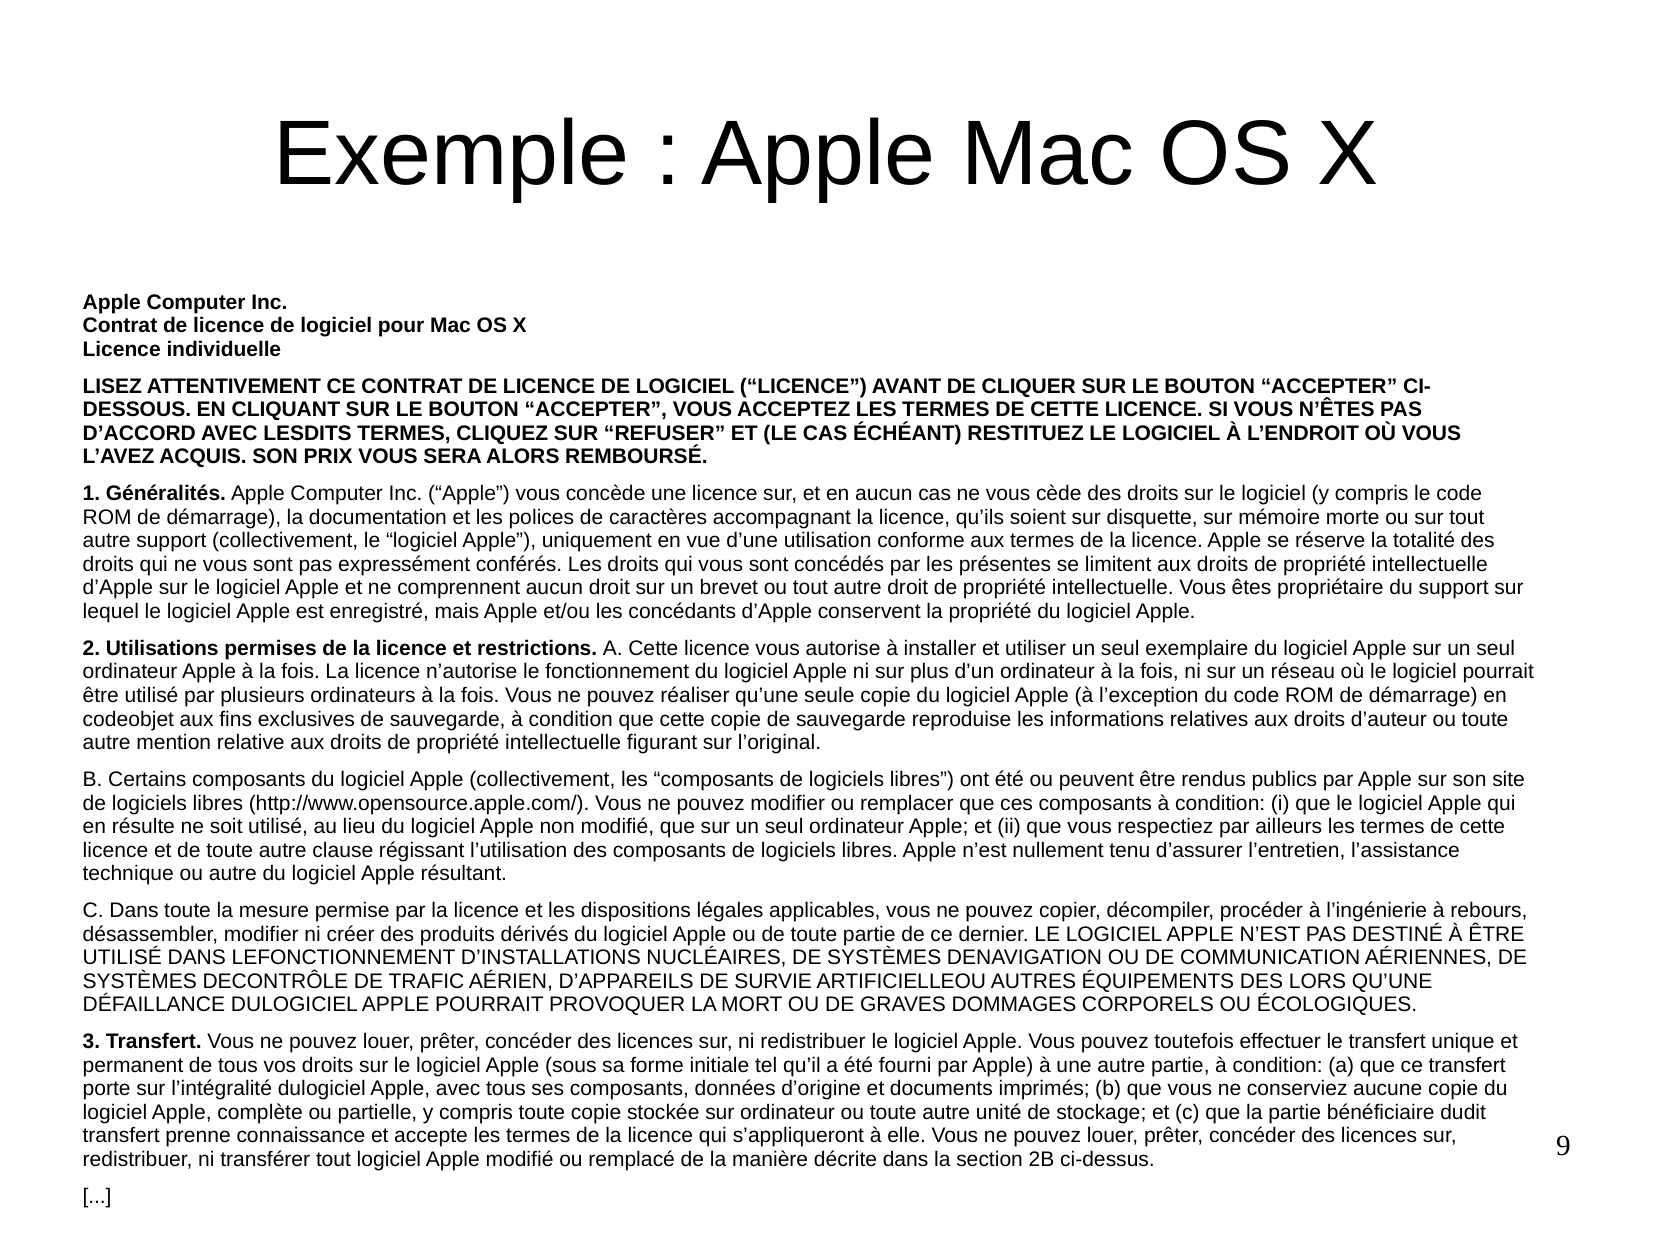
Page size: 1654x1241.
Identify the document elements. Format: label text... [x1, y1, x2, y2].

title Exemple : Apple Mac OS X [82, 49, 1571, 257]
list Apple Computer Inc. Contrat de licence de logiciel pour Mac OS X Licence individuelle LISEZ ATTENTIVEMENT CE CONTRAT DE LICENCE DE LOGICIEL (“LICENCE”) AVANT DE CLIQUER SUR LE BOUTON “ACCEPTER” CI-DESSOUS. EN CLIQUANT SUR LE BOUTON “ACCEPTER”, VOUS ACCEPTEZ LES TERMES DE CETTE LICENCE. SI VOUS N’ÊTES PAS D’ACCORD AVEC LESDITS TERMES, CLIQUEZ SUR “REFUSER” ET (LE CAS ÉCHÉANT) RESTITUEZ LE LOGICIEL À L’ENDROIT OÙ VOUS L’AVEZ ACQUIS. SON PRIX VOUS SERA ALORS REMBOURSÉ. 1. Généralités. Apple Computer Inc. (“Apple”) vous concède une licence sur, et en aucun cas ne vous cède des droits sur le logiciel (y compris le code ROM de démarrage), la documentation et les polices de caractères accompagnant la licence, qu’ils soient sur disquette, sur mémoire morte ou sur tout autre support (collectivement, le “logiciel Apple”), uniquement en vue d’une utilisation conforme aux termes de la licence. Apple se réserve la totalité des droits qui ne vous sont pas expressément conférés. Les droits qui vous sont concédés par les présentes se limitent aux droits de propriété intellectuelle d’Apple sur le logiciel Apple et ne comprennent aucun droit sur un brevet ou tout autre droit de propriété intellectuelle. Vous êtes propriétaire du support sur lequel le logiciel Apple est enregistré, mais Apple et/ou les concédants d’Apple conservent la propriété du logiciel Apple. 2. Utilisations permises de la licence et restrictions. A. Cette licence vous autorise à installer et utiliser un seul exemplaire du logiciel Apple sur un seul ordinateur Apple à la fois. La licence n’autorise le fonctionnement du logiciel Apple ni sur plus d’un ordinateur à la fois, ni sur un réseau où le logiciel pourrait être utilisé par plusieurs ordinateurs à la fois. Vous ne pouvez réaliser qu’une seule copie du logiciel Apple (à l’exception du code ROM de démarrage) en codeobjet aux fins exclusives de sauvegarde, à condition que cette copie de sauvegarde reproduise les informations relatives aux droits d’auteur ou toute autre mention relative aux droits de propriété intellectuelle figurant sur l’original. B. Certains composants du logiciel Apple (collectivement, les “composants de logiciels libres”) ont été ou peuvent être rendus publics par Apple sur son site de logiciels libres (http://www.opensource.apple.com/). Vous ne pouvez modifier ou remplacer que ces composants à condition: (i) que le logiciel Apple qui en résulte ne soit utilisé, au lieu du logiciel Apple non modifié, que sur un seul ordinateur Apple; et (ii) que vous respectiez par ailleurs les termes de cette licence et de toute autre clause régissant l’utilisation des composants de logiciels libres. Apple n’est nullement tenu d’assurer l’entretien, l’assistance technique ou autre du logiciel Apple résultant. C. Dans toute la mesure permise par la licence et les dispositions légales applicables, vous ne pouvez copier, décompiler, procéder à l’ingénierie à rebours, désassembler, modifier ni créer des produits dérivés du logiciel Apple ou de toute partie de ce dernier. LE LOGICIEL APPLE N’EST PAS DESTINÉ À ÊTRE UTILISÉ DANS LEFONCTIONNEMENT D’INSTALLATIONS NUCLÉAIRES, DE SYSTÈMES DENAVIGATION OU DE COMMUNICATION AÉRIENNES, DE SYSTÈMES DECONTRÔLE DE TRAFIC AÉRIEN, D’APPAREILS DE SURVIE ARTIFICIELLEOU AUTRES ÉQUIPEMENTS DES LORS QU’UNE DÉFAILLANCE DULOGICIEL APPLE POURRAIT PROVOQUER LA MORT OU DE GRAVES DOMMAGES CORPORELS OU ÉCOLOGIQUES. 3. Transfert. Vous ne pouvez louer, prêter, concéder des licences sur, ni redistribuer le logiciel Apple. Vous pouvez toutefois effectuer le transfert unique et permanent de tous vos droits sur le logiciel Apple (sous sa forme initiale tel qu’il a été fourni par Apple) à une autre partie, à condition: (a) que ce transfert porte sur l’intégralité dulogiciel Apple, avec tous ses composants, données d’origine et documents imprimés; (b) que vous ne conserviez aucune copie du logiciel Apple, complète ou partielle, y compris toute copie stockée sur ordinateur ou toute autre unité de stockage; et (c) que la partie bénéficiaire dudit transfert prenne connaissance et accepte les termes de la licence qui s’appliqueront à elle. Vous ne pouvez louer, prêter, concéder des licences sur, redistribuer, ni transférer tout logiciel Apple modifié ou remplacé de la manière décrite dans la section 2B ci-dessus. [...] [82, 290, 1538, 1217]
